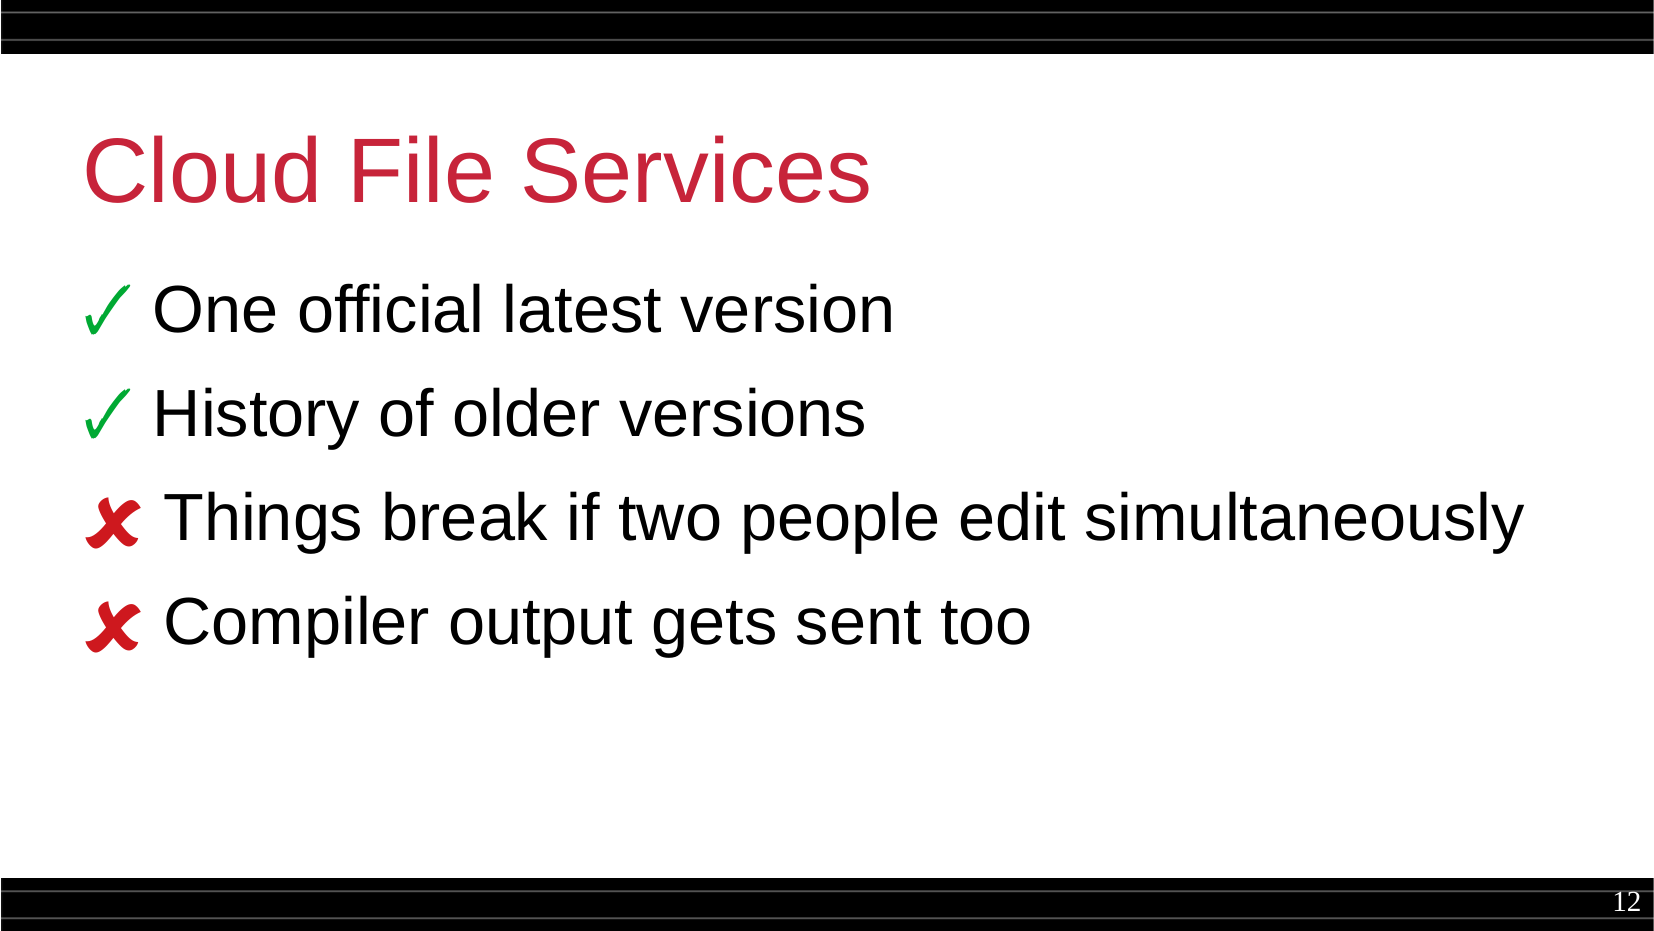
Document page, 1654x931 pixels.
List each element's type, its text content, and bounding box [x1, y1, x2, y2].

picture [1, 878, 1654, 931]
picture [1, 0, 1654, 54]
list 🗶 Things break if two people edit simultaneously 🗶 Compiler output gets sent too [82, 480, 1571, 856]
title Cloud File Services [82, 92, 1571, 249]
list 🗸 One official latest version 🗸 History of older versions [82, 271, 1571, 480]
